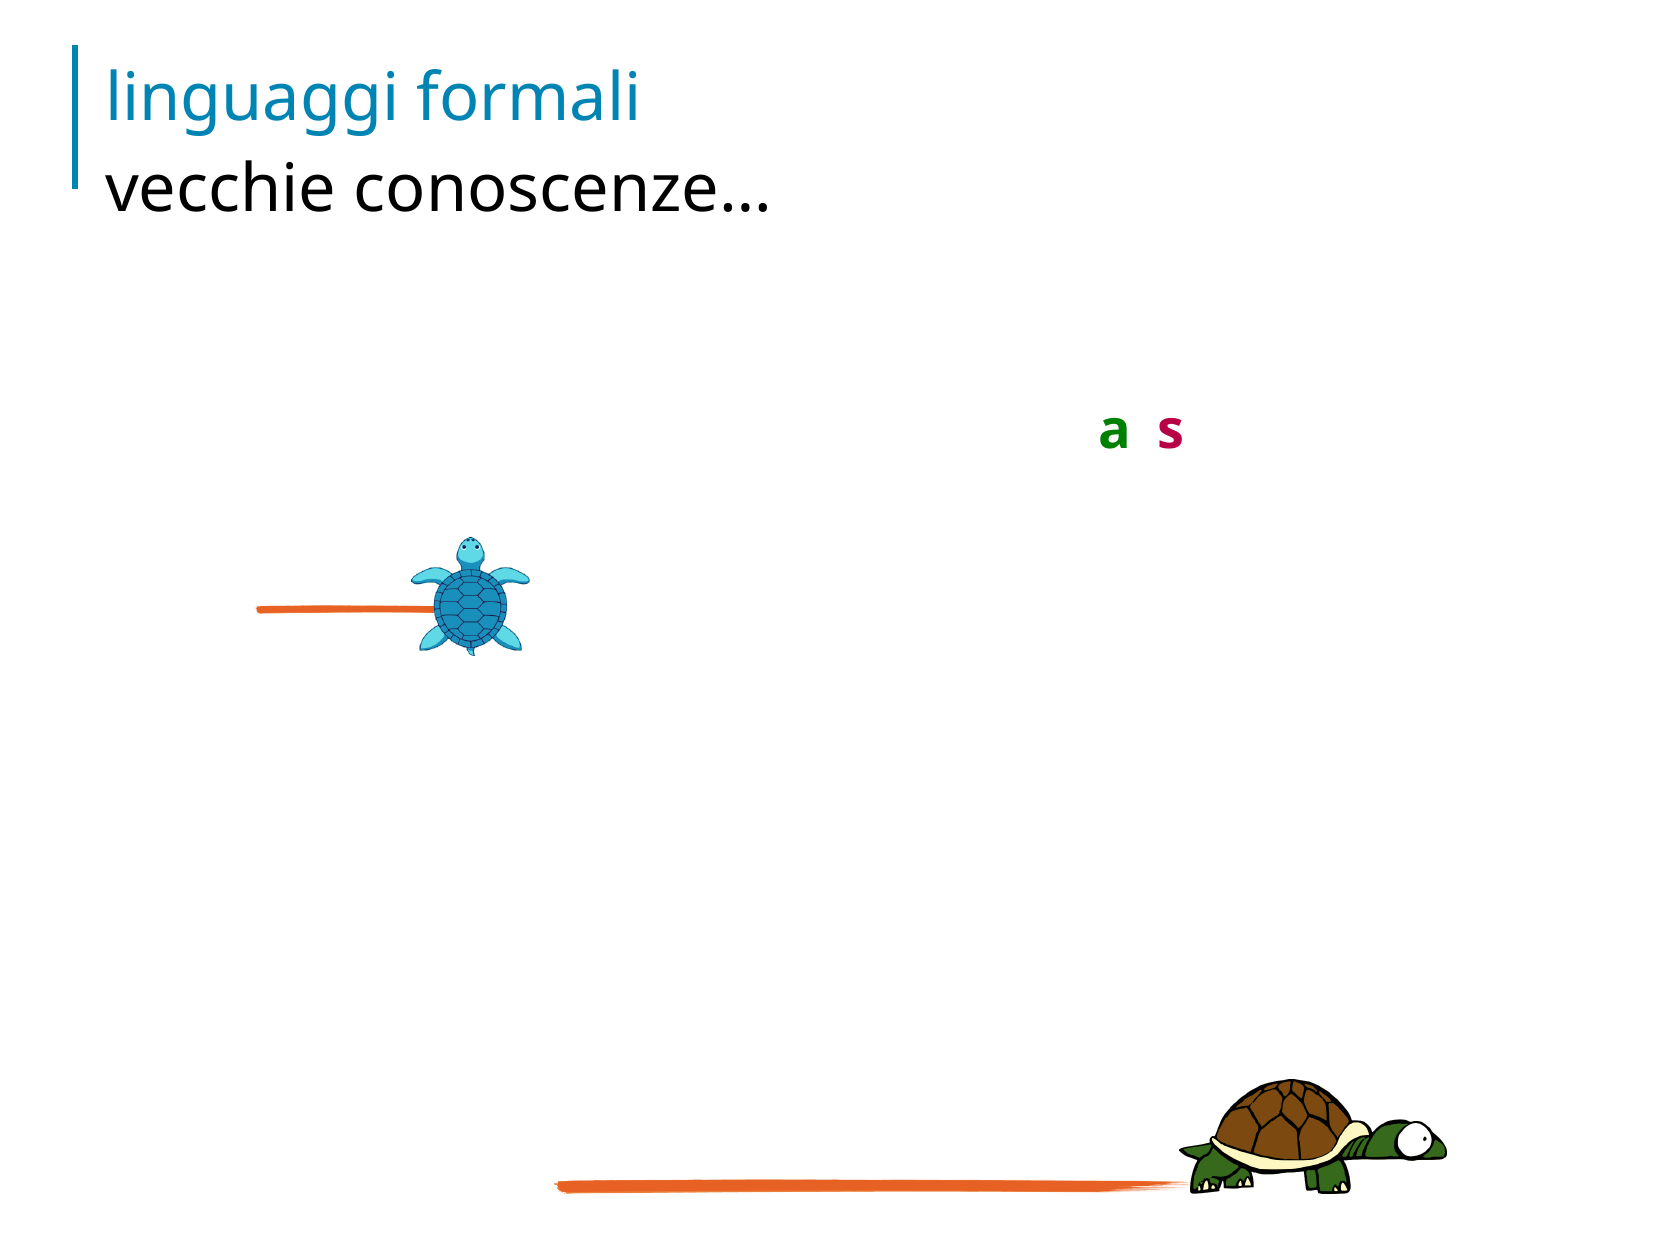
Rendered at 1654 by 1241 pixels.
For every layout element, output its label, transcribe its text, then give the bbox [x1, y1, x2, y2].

text_box s [1142, 383, 1216, 472]
picture [553, 1079, 1447, 1194]
text_box a [1083, 383, 1142, 472]
picture [255, 537, 530, 656]
title linguaggi formali vecchie conoscenze… [105, 49, 1571, 200]
